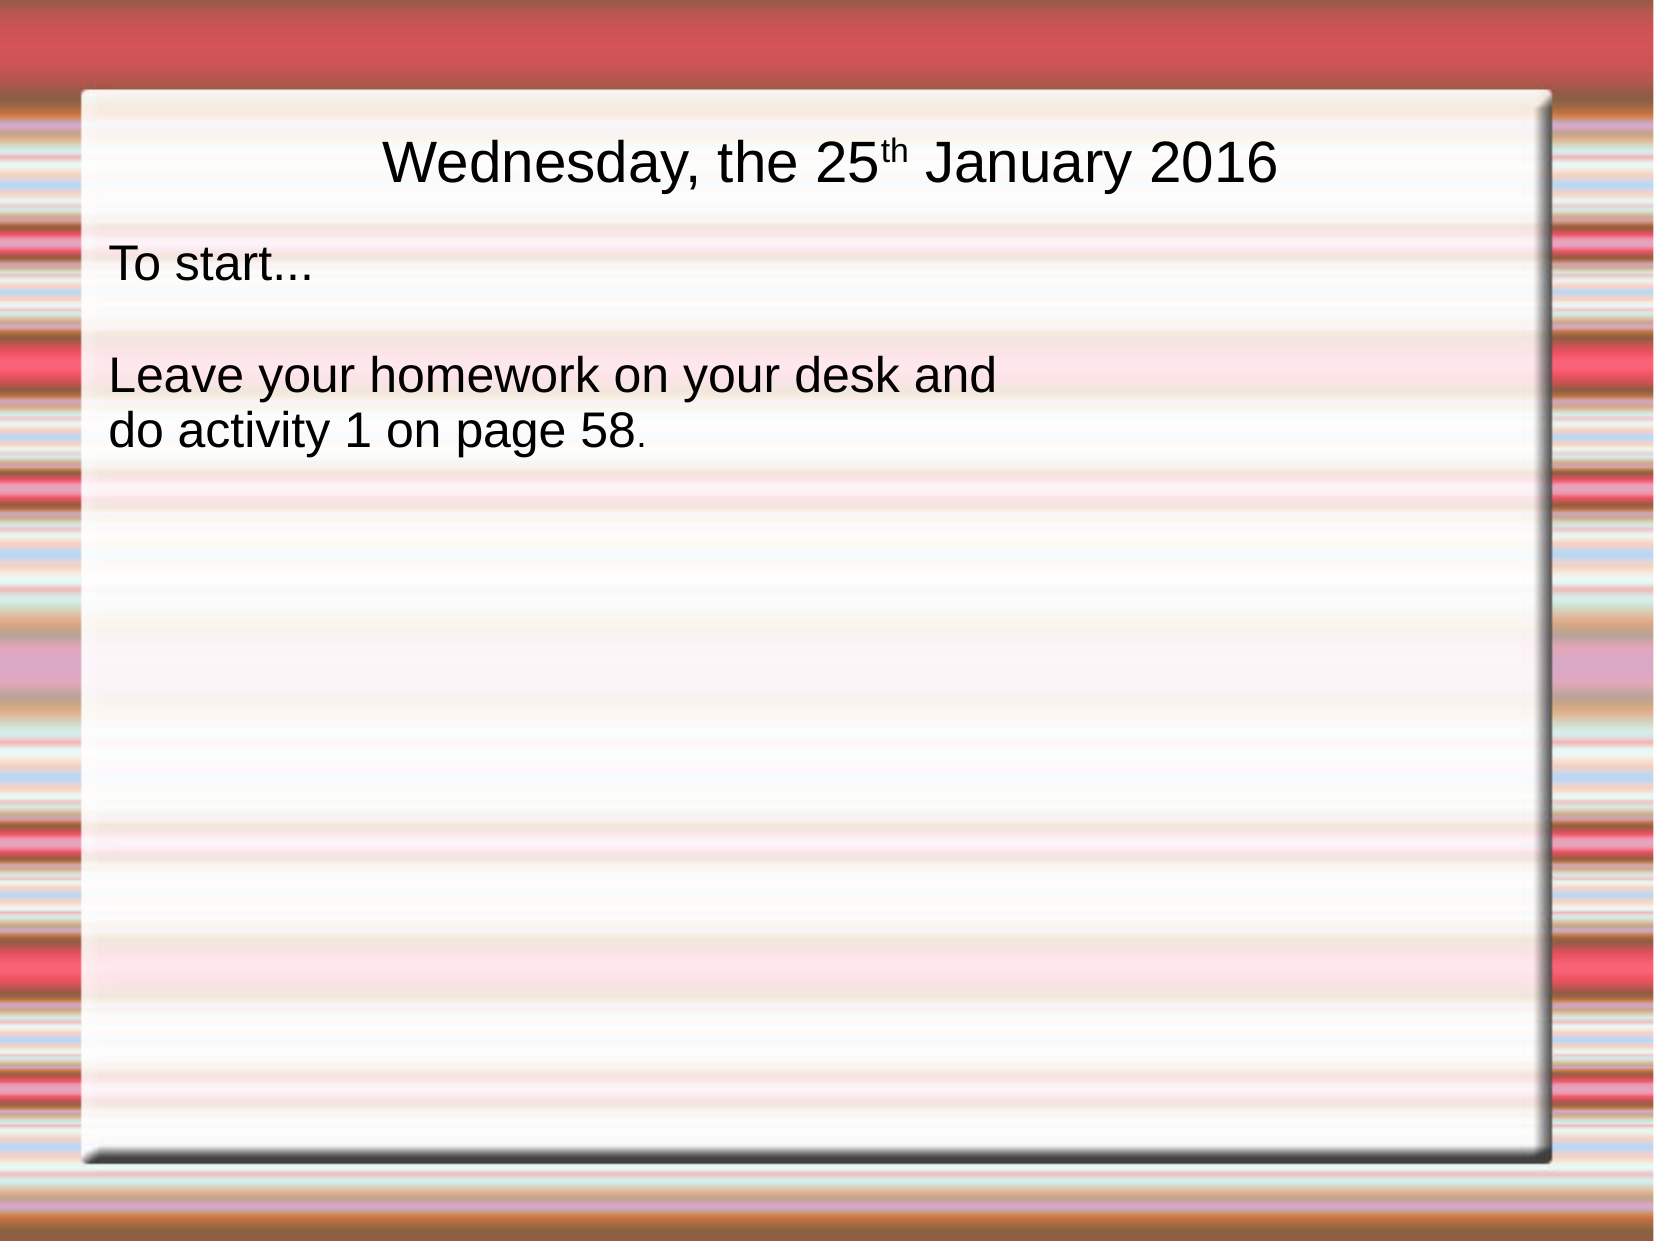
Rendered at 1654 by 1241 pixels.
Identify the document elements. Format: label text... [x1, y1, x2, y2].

text_box Wednesday, the 25th January 2016 [368, 122, 1295, 205]
text_box To start... Leave your homework on your desk and do activity 1 on page 58. [93, 228, 1536, 466]
picture [0, 0, 1654, 1241]
